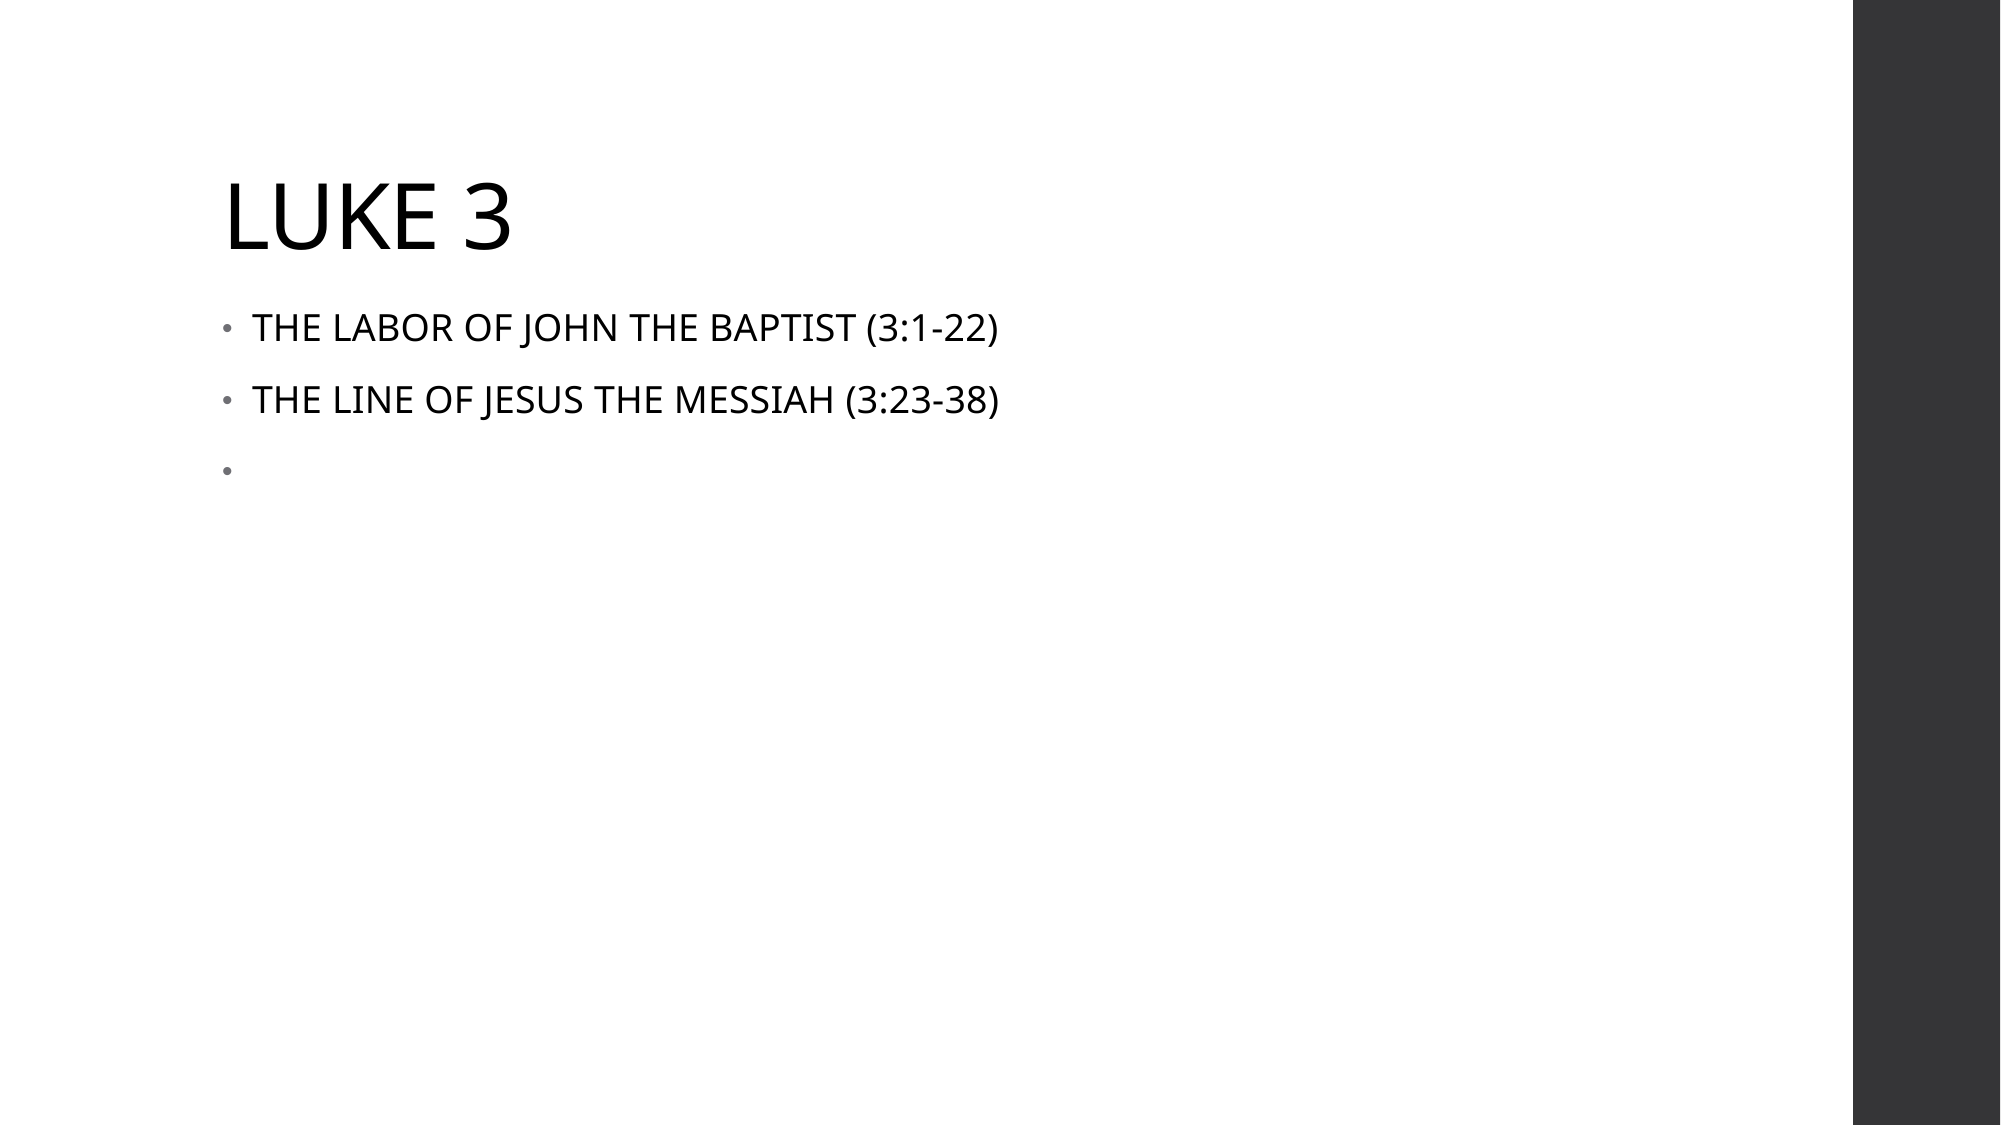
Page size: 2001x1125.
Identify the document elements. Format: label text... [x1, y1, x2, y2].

list THE LABOR OF JOHN THE BAPTIST (3:1-22) THE LINE OF JESUS THE MESSIAH (3:23-38) [206, 299, 1617, 1014]
title LUKE 3 [206, 60, 1797, 278]
